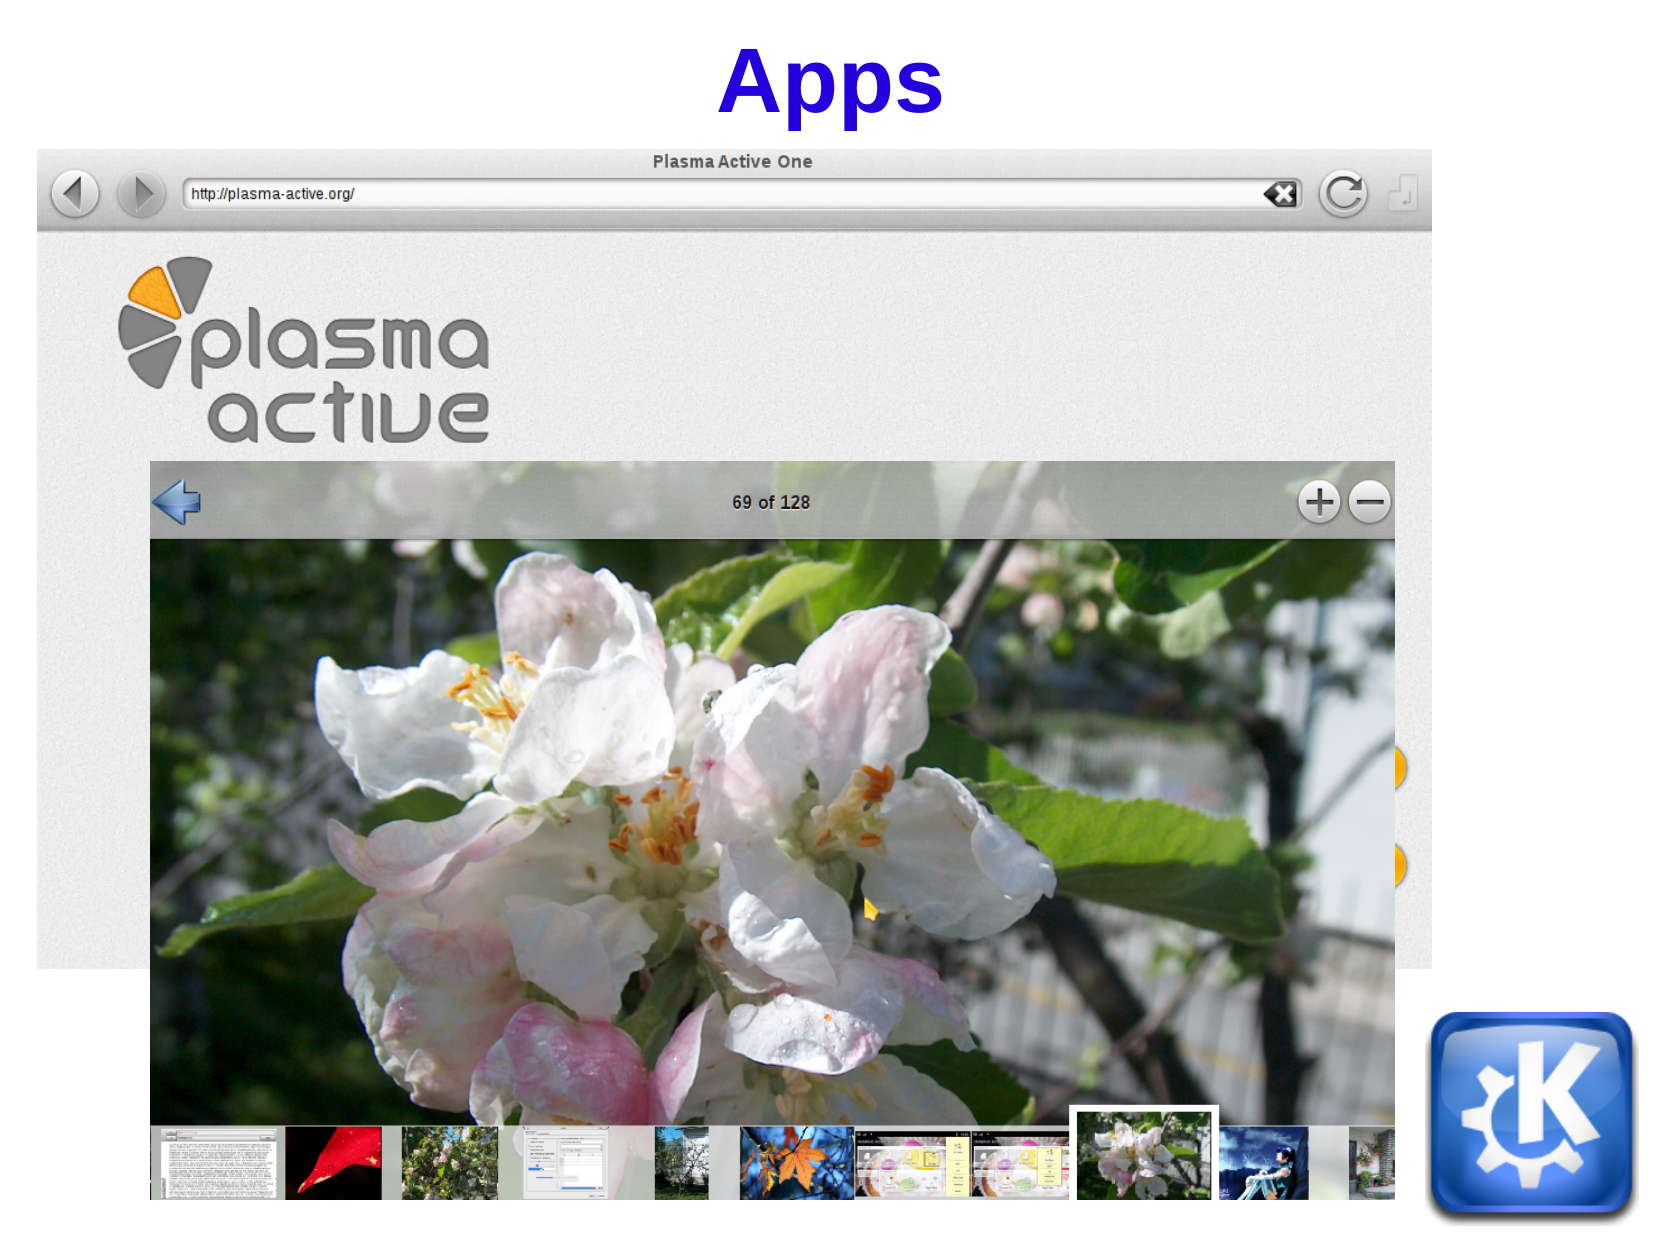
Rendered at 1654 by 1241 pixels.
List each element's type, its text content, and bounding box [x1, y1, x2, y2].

picture [37, 149, 1432, 1201]
title Apps [86, 11, 1576, 151]
picture [1425, 1012, 1639, 1226]
